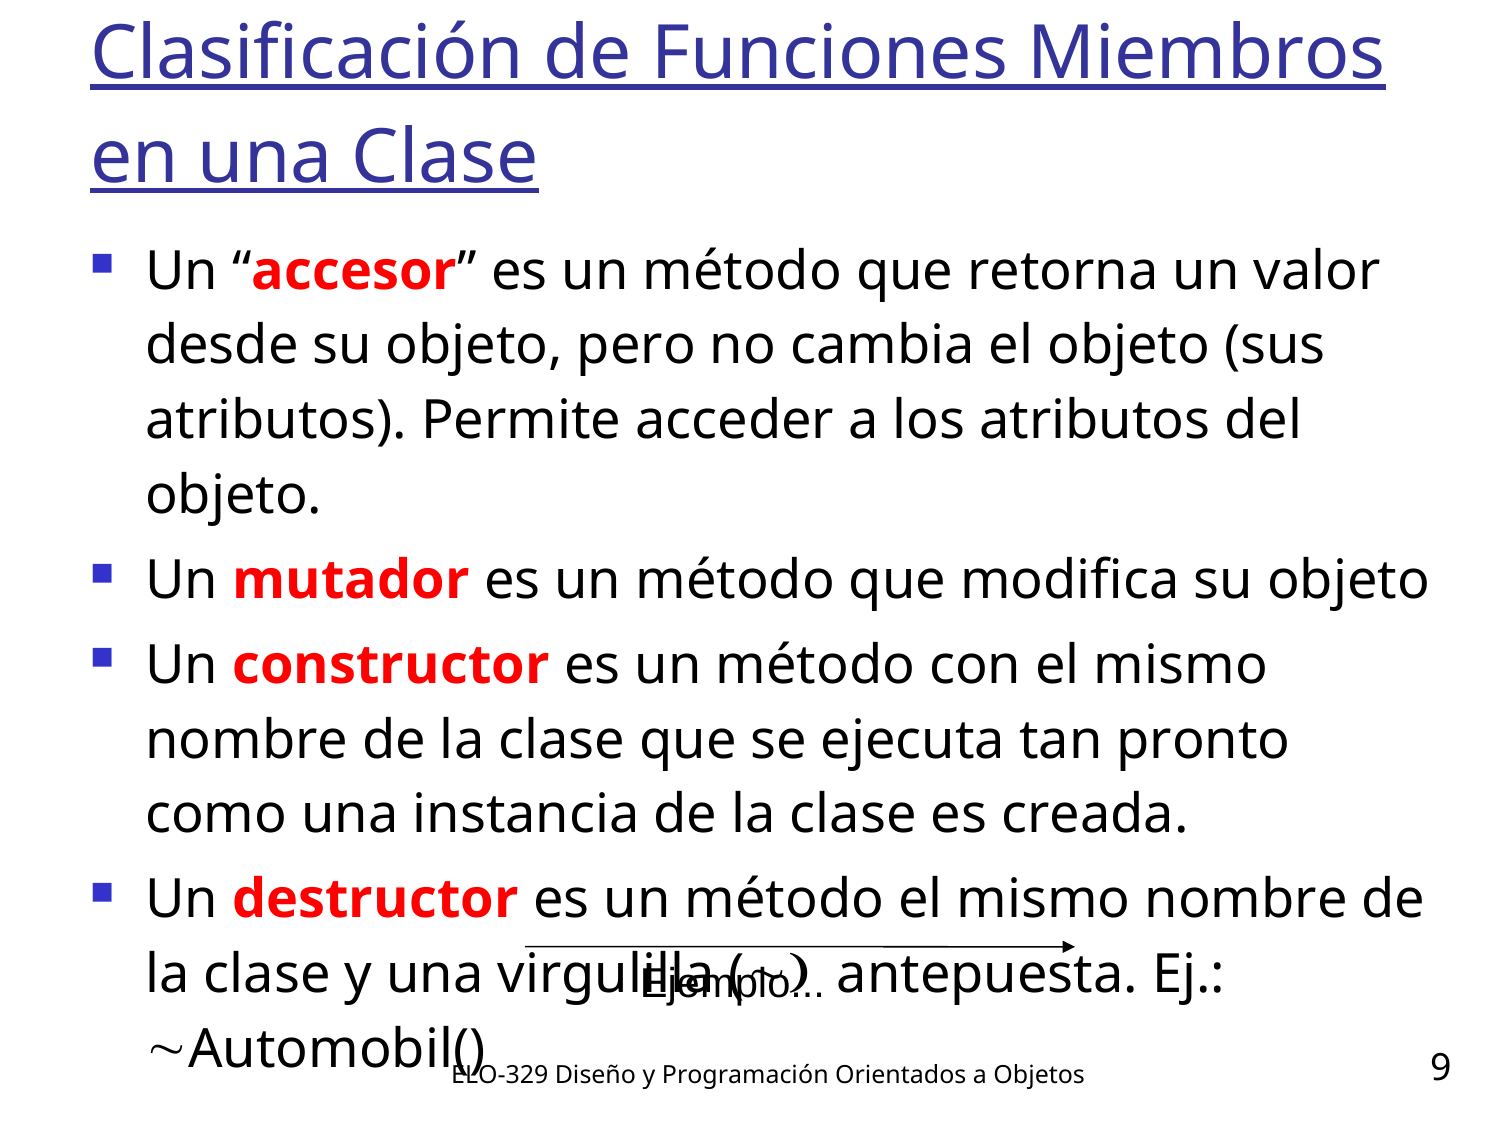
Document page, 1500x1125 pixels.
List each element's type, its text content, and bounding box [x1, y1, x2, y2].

title Clasificación de Funciones Miembros en una Clase [75, 30, 1500, 212]
list Un “accesor” es un método que retorna un valor desde su objeto, pero no cambia el objeto (sus atributos). Permite acceder a los atributos del objeto. Un mutador es un método que modifica su objeto Un constructor es un método con el mismo nombre de la clase que se ejecuta tan pronto como una instancia de la clase es creada. Un destructor es un método el mismo nombre de la clase y una virgulilla () antepuesta. Ej.: Automobil()‏ [75, 222, 1462, 1043]
